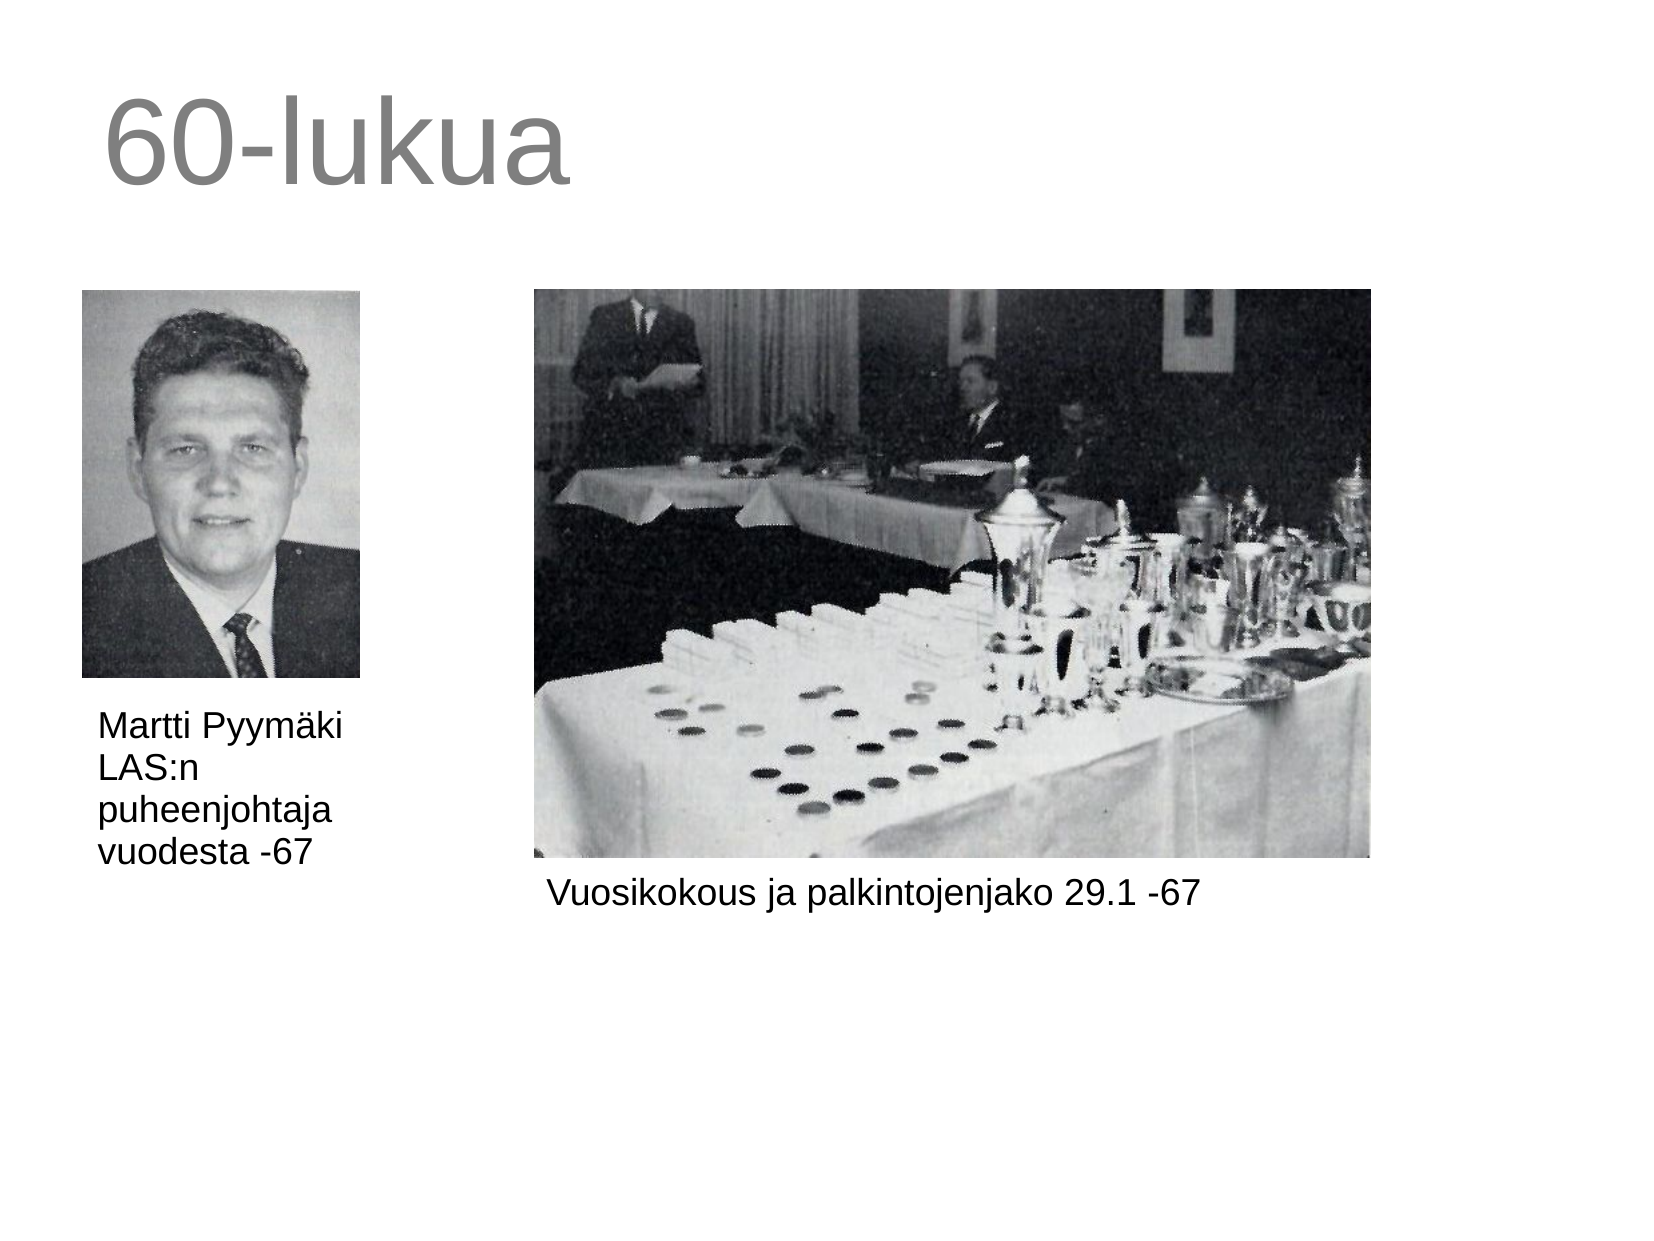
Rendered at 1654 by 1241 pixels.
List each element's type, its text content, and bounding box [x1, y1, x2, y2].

text_box Martti Pyymäki LAS:n puheenjohtaja vuodesta -67 [82, 696, 378, 880]
picture [534, 289, 1371, 858]
title 60-lukua [82, 5, 591, 280]
text_box Vuosikokous ja palkintojenjako 29.1 -67 [531, 864, 1359, 922]
picture [82, 290, 360, 678]
